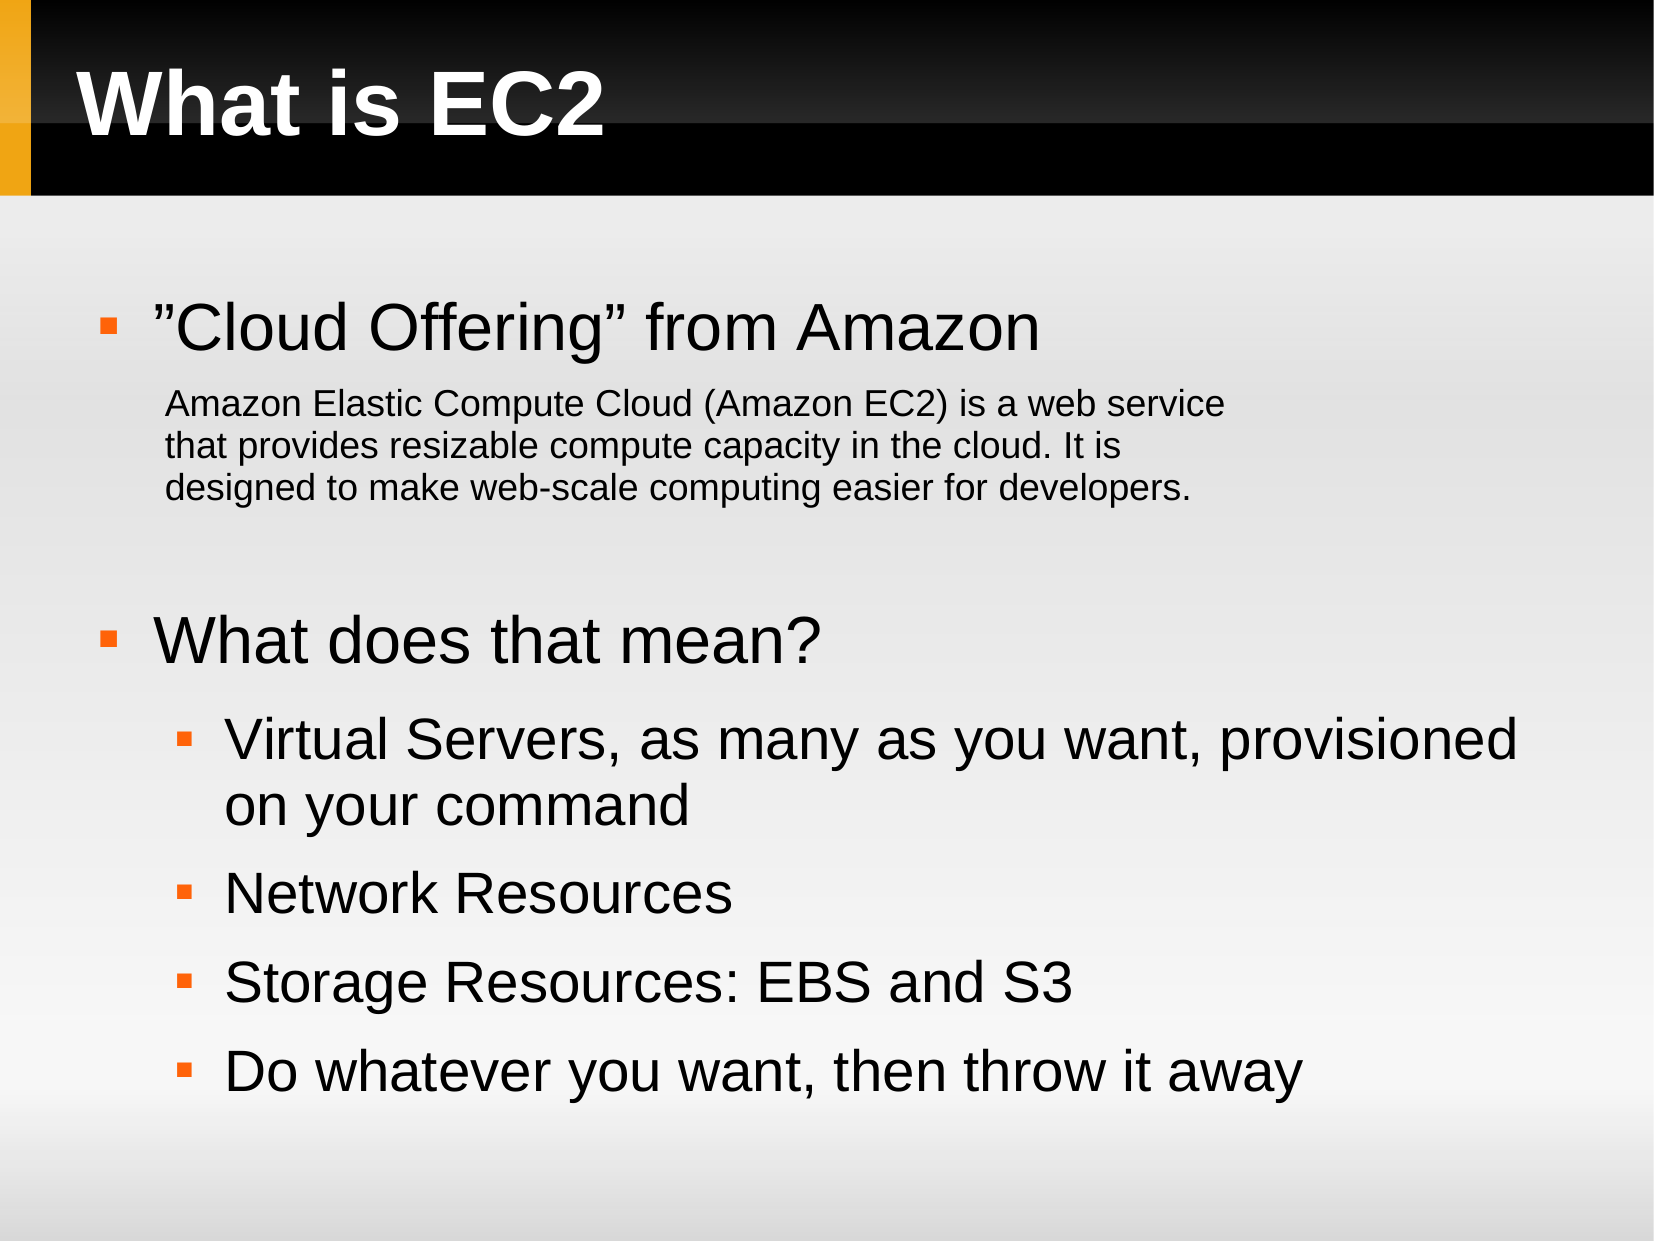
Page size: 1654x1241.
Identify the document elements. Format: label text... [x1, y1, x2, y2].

list ”Cloud Offering” from Amazon What does that mean? Virtual Servers, as many as you want, provisioned on your command Network Resources Storage Resources: EBS and S3 Do whatever you want, then throw it away [82, 290, 1571, 1193]
text_box Amazon Elastic Compute Cloud (Amazon EC2) is a web service that provides resizable compute capacity in the cloud. It is designed to make web-scale computing easier for developers. [150, 375, 1278, 516]
title What is EC2 [76, 0, 1565, 208]
picture [0, 0, 1654, 1241]
